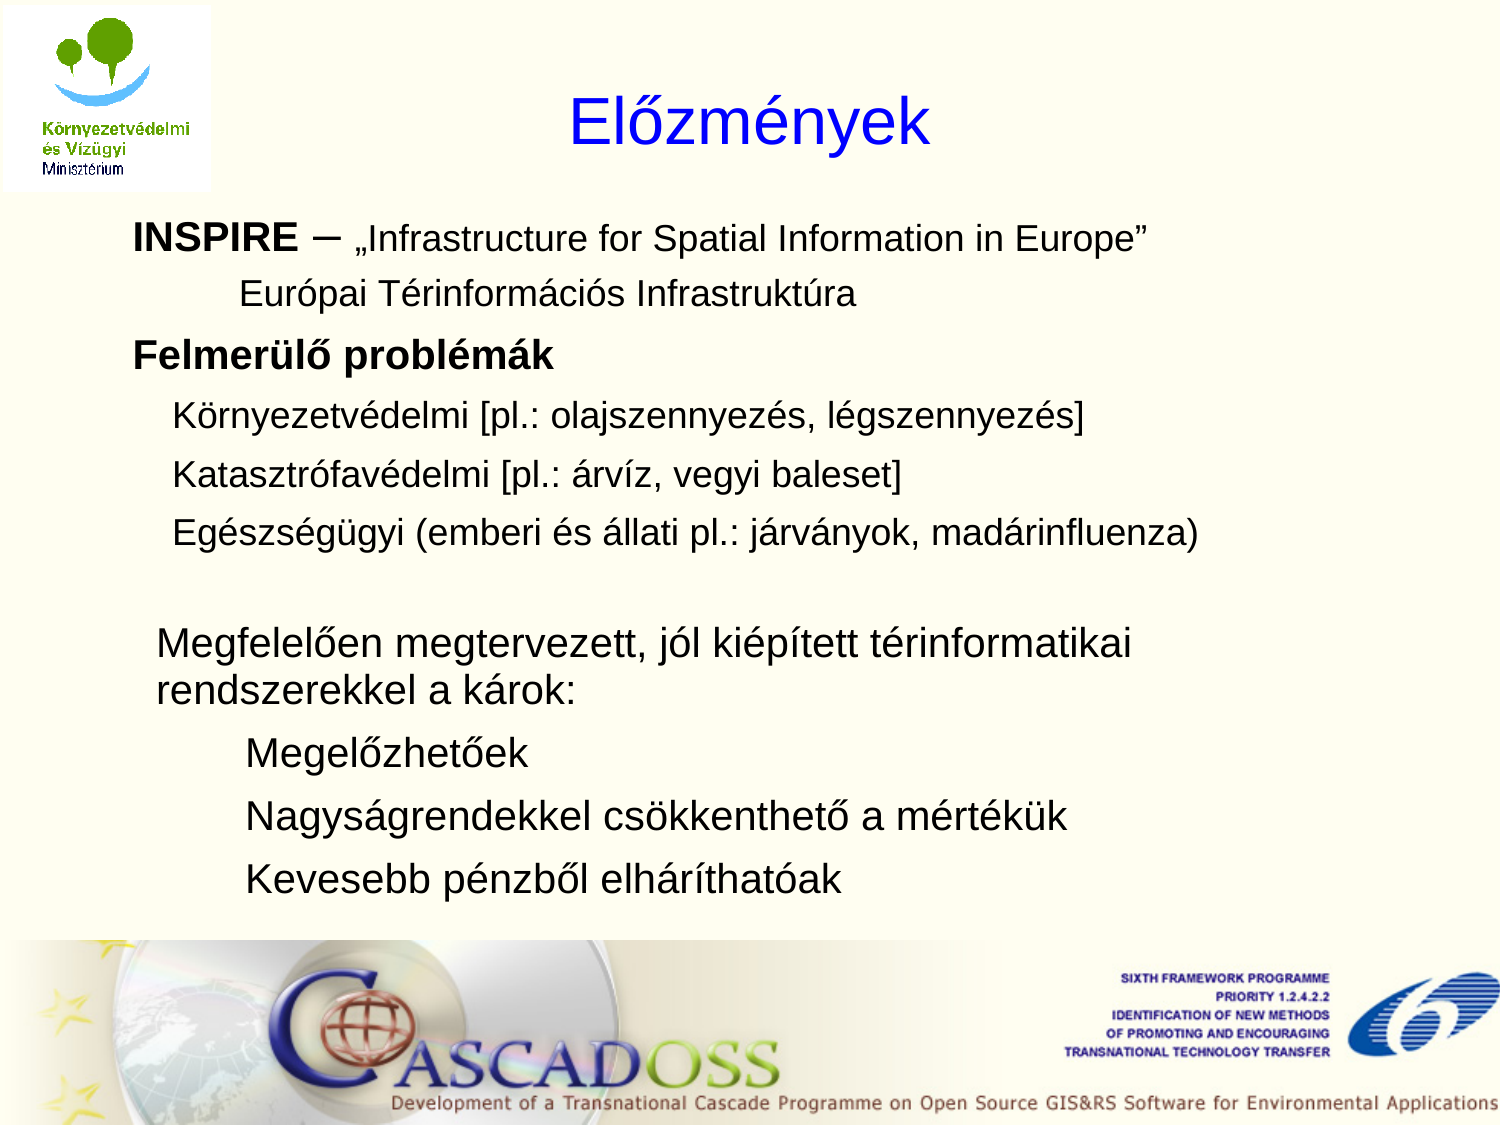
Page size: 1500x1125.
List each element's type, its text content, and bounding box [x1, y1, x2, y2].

picture [3, 5, 211, 192]
title Előzmények [75, 28, 1425, 216]
list INSPIRE – „Infrastructure for Spatial Information in Europe” Európai Térinformációs Infrastruktúra Felmerülő problémák Környezetvédelmi [pl.: olajszennyezés, légszennyezés] Katasztrófavédelmi [pl.: árvíz, vegyi baleset] Egészségügyi (emberi és állati pl.: járványok, madárinfluenza) [97, 206, 1447, 562]
list Megfelelően megtervezett, jól kiépített térinformatikai rendszerekkel a károk: Megelőzhetőek Nagyságrendekkel csökkenthető a mértékük Kevesebb pénzből elháríthatóak [156, 620, 1329, 945]
picture [0, 940, 1500, 1125]
